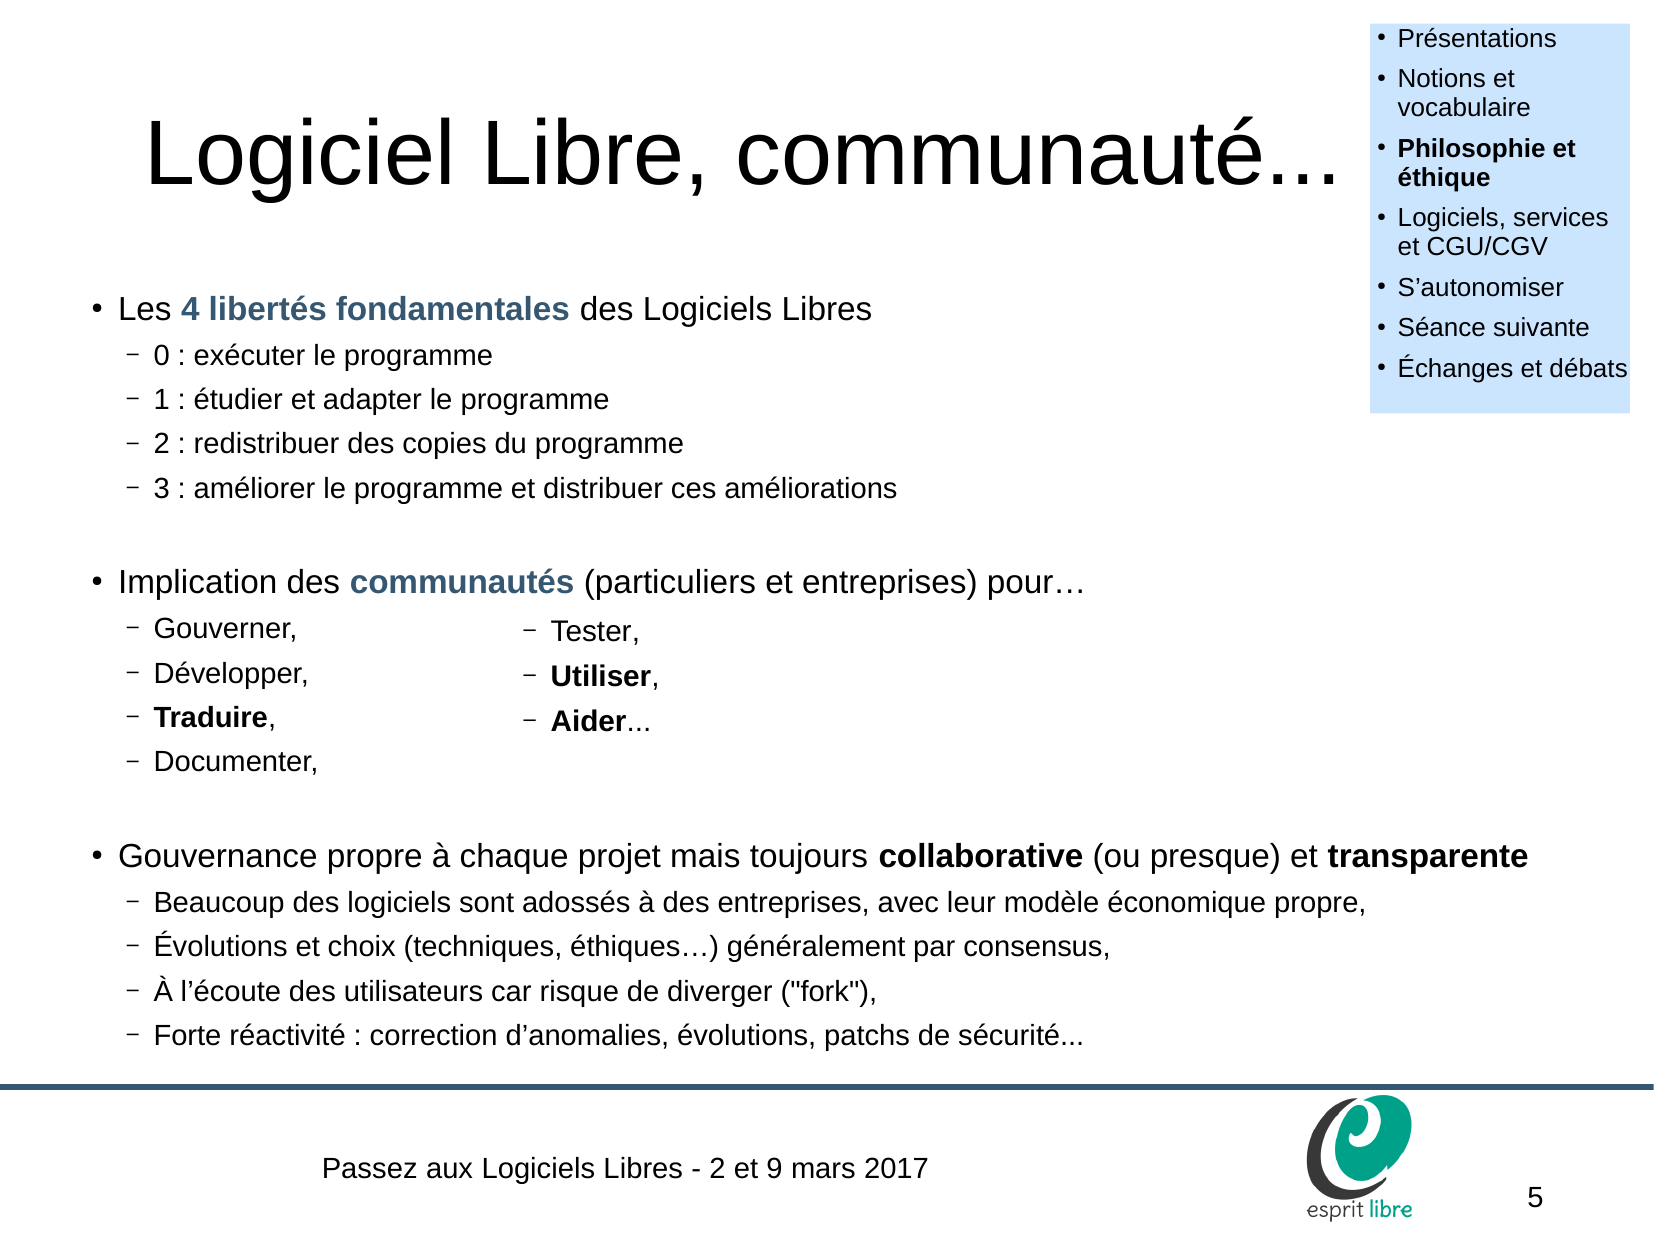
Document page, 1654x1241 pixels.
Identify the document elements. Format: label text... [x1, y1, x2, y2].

picture [1293, 1092, 1424, 1223]
list Présentations Notions et vocabulaire Philosophie et éthique Logiciels, services et CGU/CGV S’autonomiser Séance suivante Échanges et débats [1370, 23, 1630, 414]
title Logiciel Libre, communauté... [0, 49, 1370, 257]
list Tester, Utiliser, Aider... [478, 614, 916, 739]
list Les 4 libertés fondamentales des Logiciels Libres 0 : exécuter le programme 1 : étudier et adapter le programme 2 : redistribuer des copies du programme 3 : améliorer le programme et distribuer ces améliorations Implication des communautés (particuliers et entreprises) pour… Gouverner, Développer, Traduire, Documenter, Gouvernance propre à chaque projet mais toujours collaborative (ou presque) et transparente Beaucoup des logiciels sont adossés à des entreprises, avec leur modèle économique propre, Évolutions et choix (techniques, éthiques…) généralement par consensus, À l’écoute des utilisateurs car risque de diverger ("fork"), Forte réactivité : correction d’anomalies, évolutions, patchs de sécurité... [82, 290, 1571, 1063]
